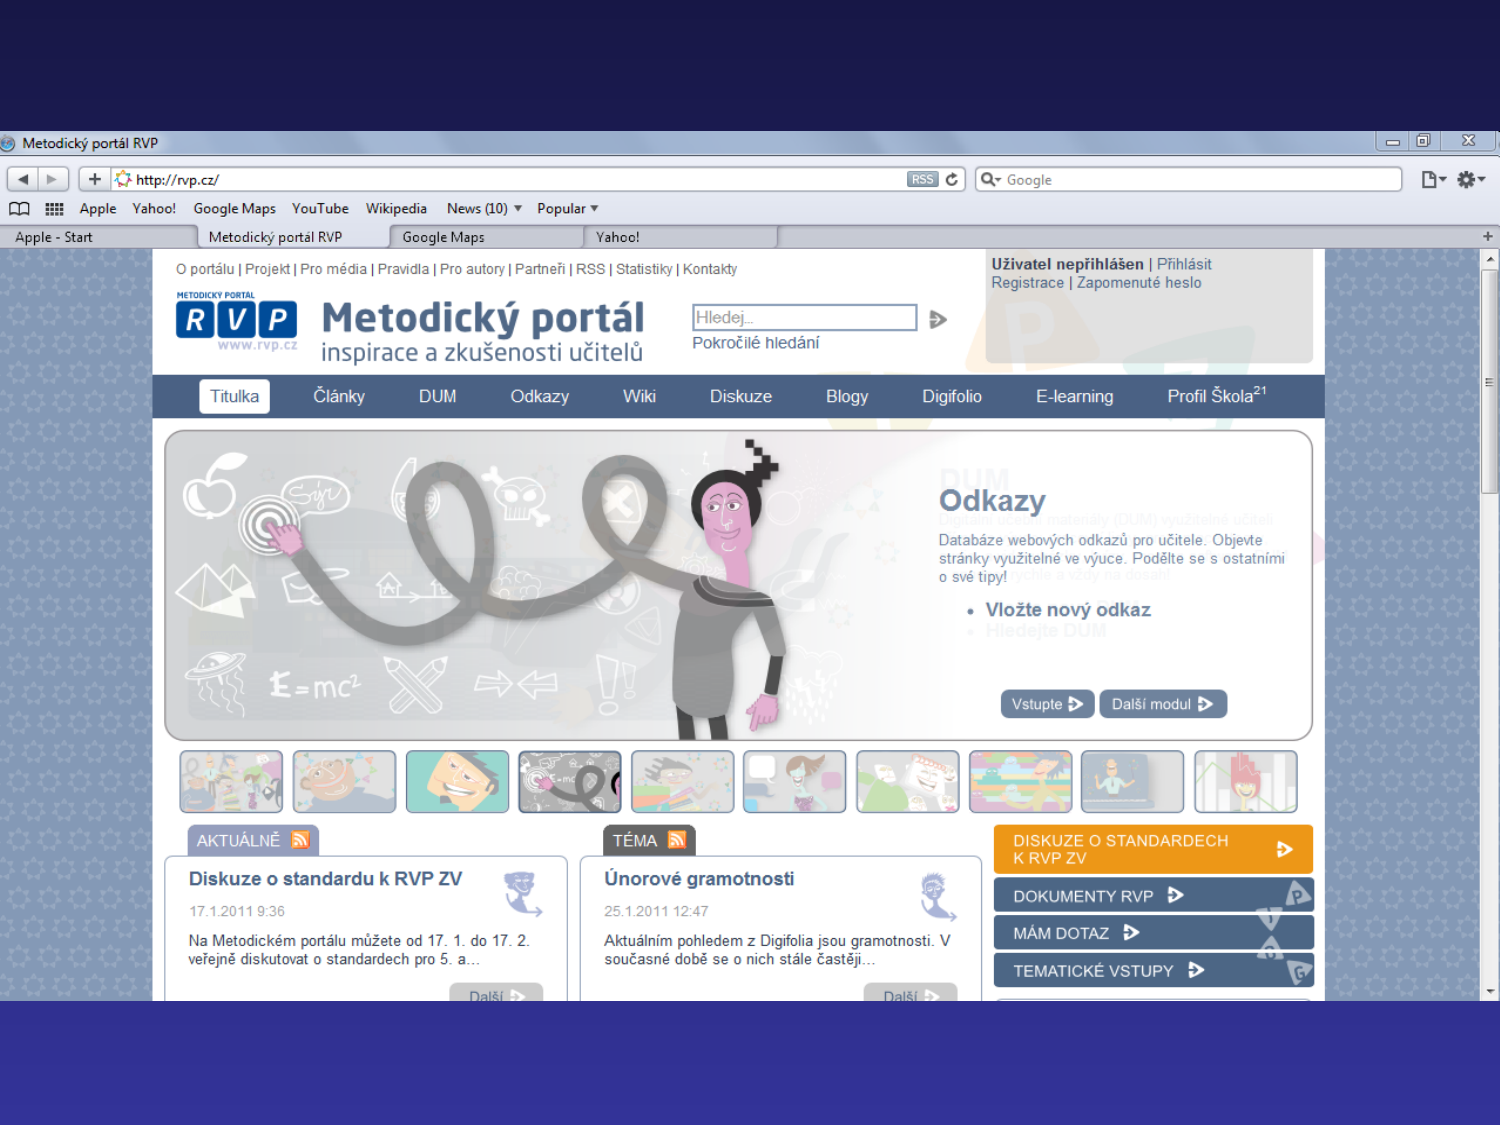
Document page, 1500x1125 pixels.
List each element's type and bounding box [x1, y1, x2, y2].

picture [0, 131, 1500, 1002]
